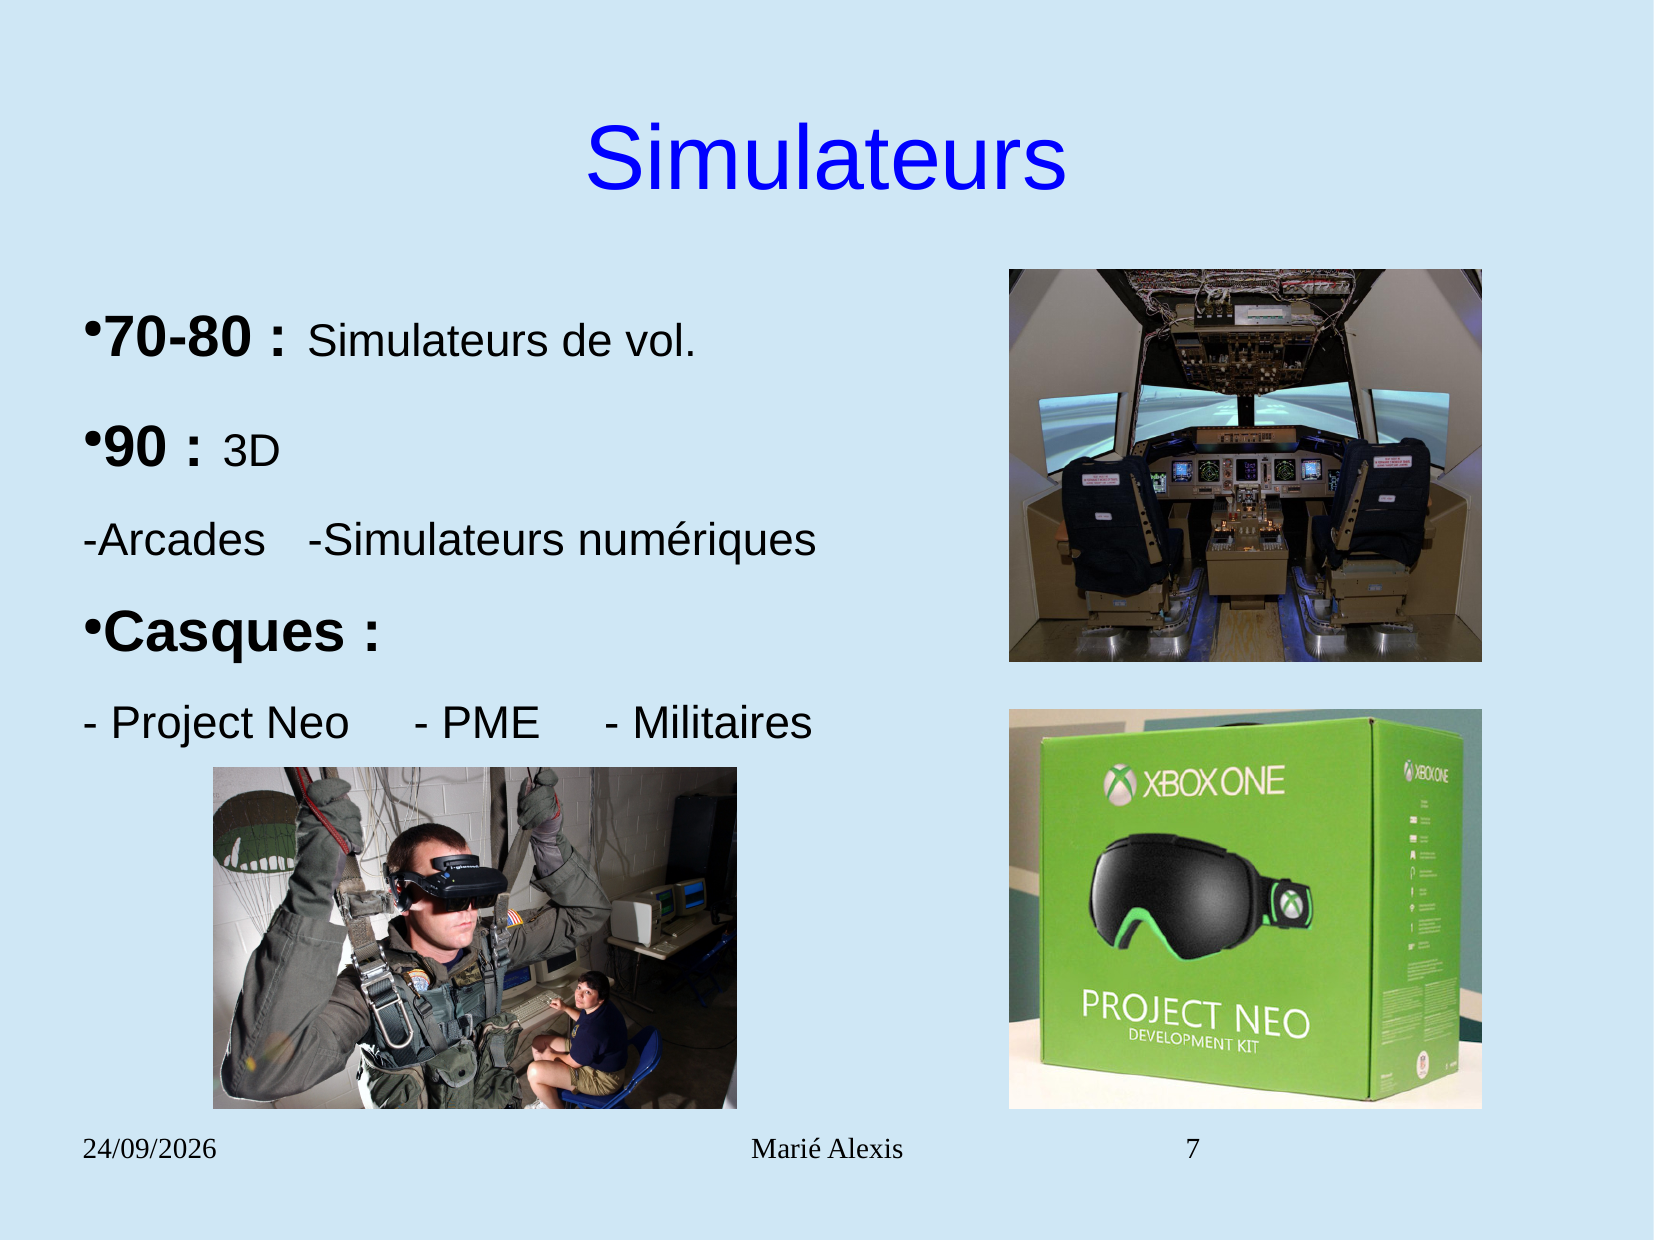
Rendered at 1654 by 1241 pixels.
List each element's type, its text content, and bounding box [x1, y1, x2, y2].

text_box [82, 1129, 468, 1216]
text_box [1185, 1129, 1571, 1216]
text_box Marié Alexis [565, 1129, 1090, 1216]
list 70-80 : Simulateurs de vol. 90 : 3D -Arcades -Simulateurs numériques Casques : - Project Neo - PME - Militaires [82, 290, 1571, 1109]
title Simulateurs [82, 49, 1571, 257]
picture [1009, 709, 1482, 1109]
picture [213, 767, 737, 1109]
picture [1009, 270, 1482, 662]
